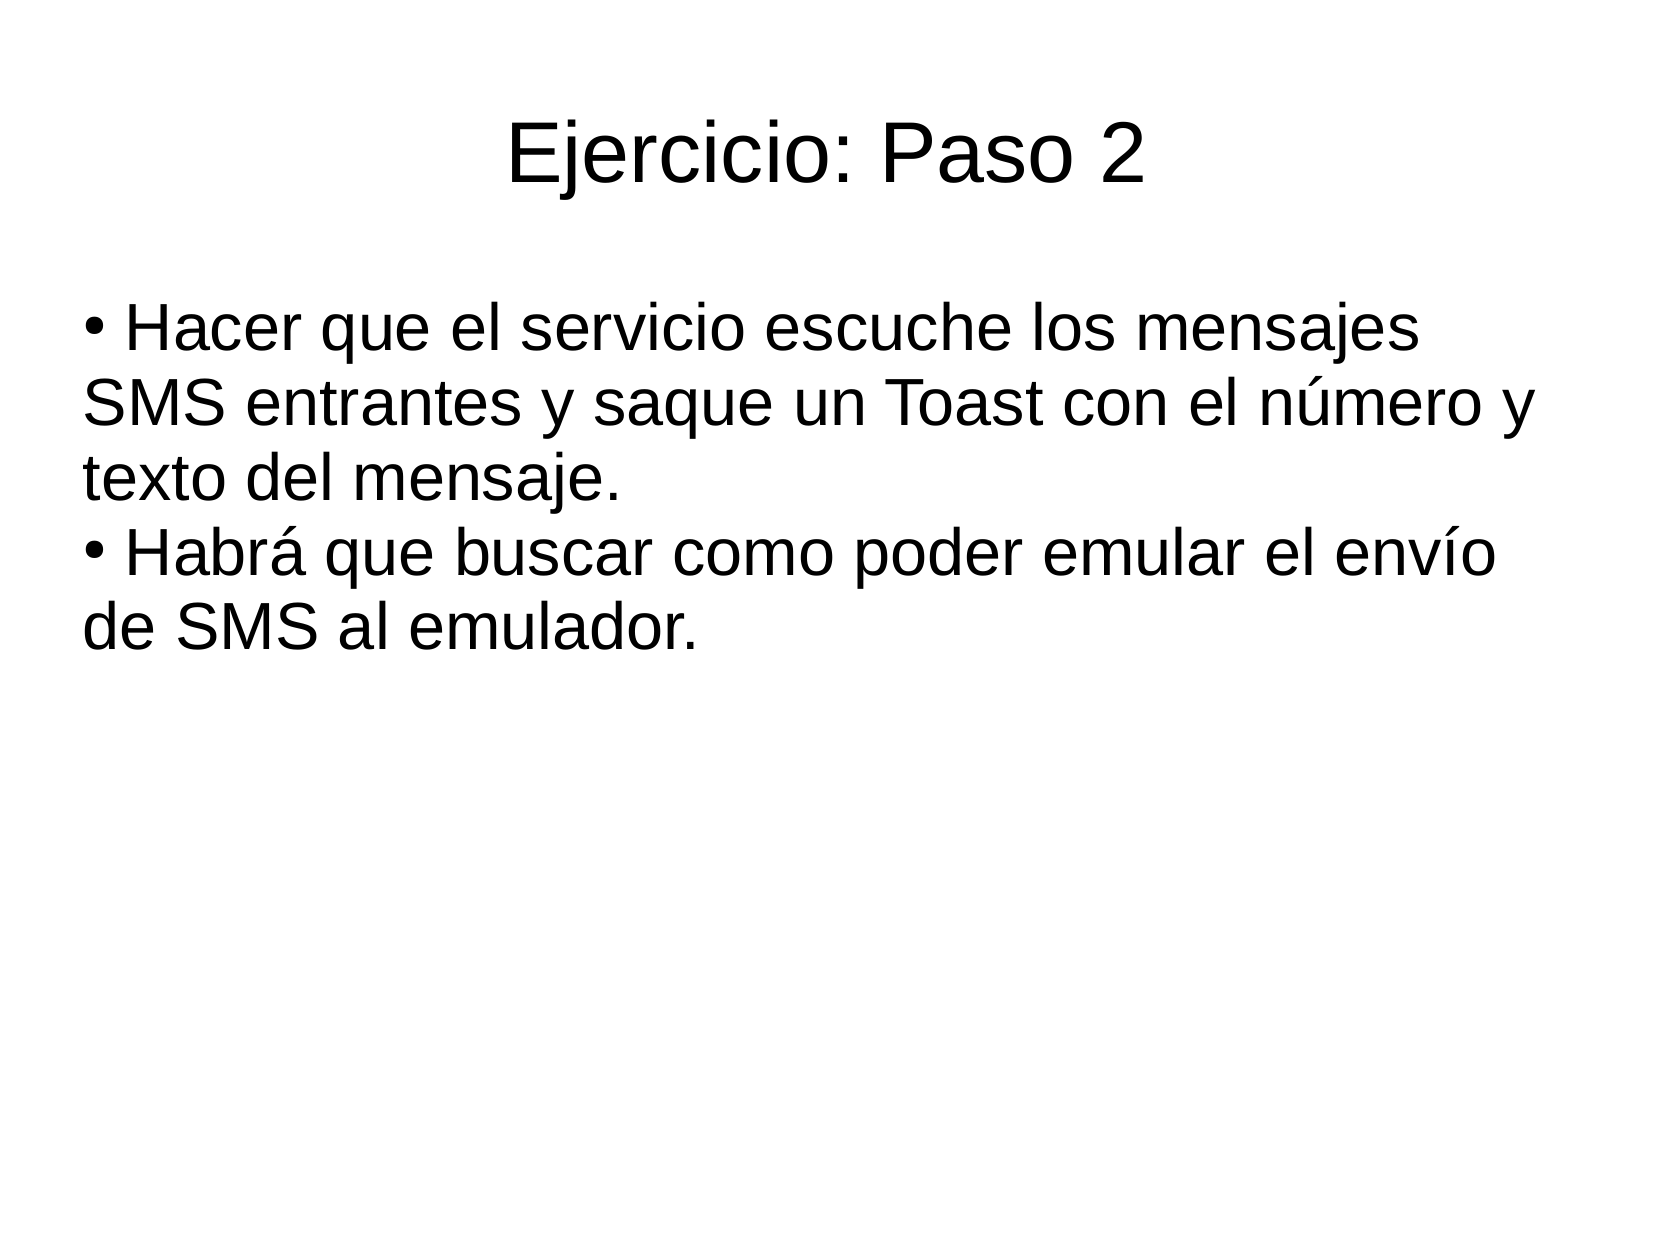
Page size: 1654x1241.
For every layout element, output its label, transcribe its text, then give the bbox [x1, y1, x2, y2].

title Ejercicio: Paso 2 [82, 49, 1571, 257]
subtitle Hacer que el servicio escuche los mensajes SMS entrantes y saque un Toast con el número y texto del mensaje. Habrá que buscar como poder emular el envío de SMS al emulador. [82, 290, 1571, 1109]
